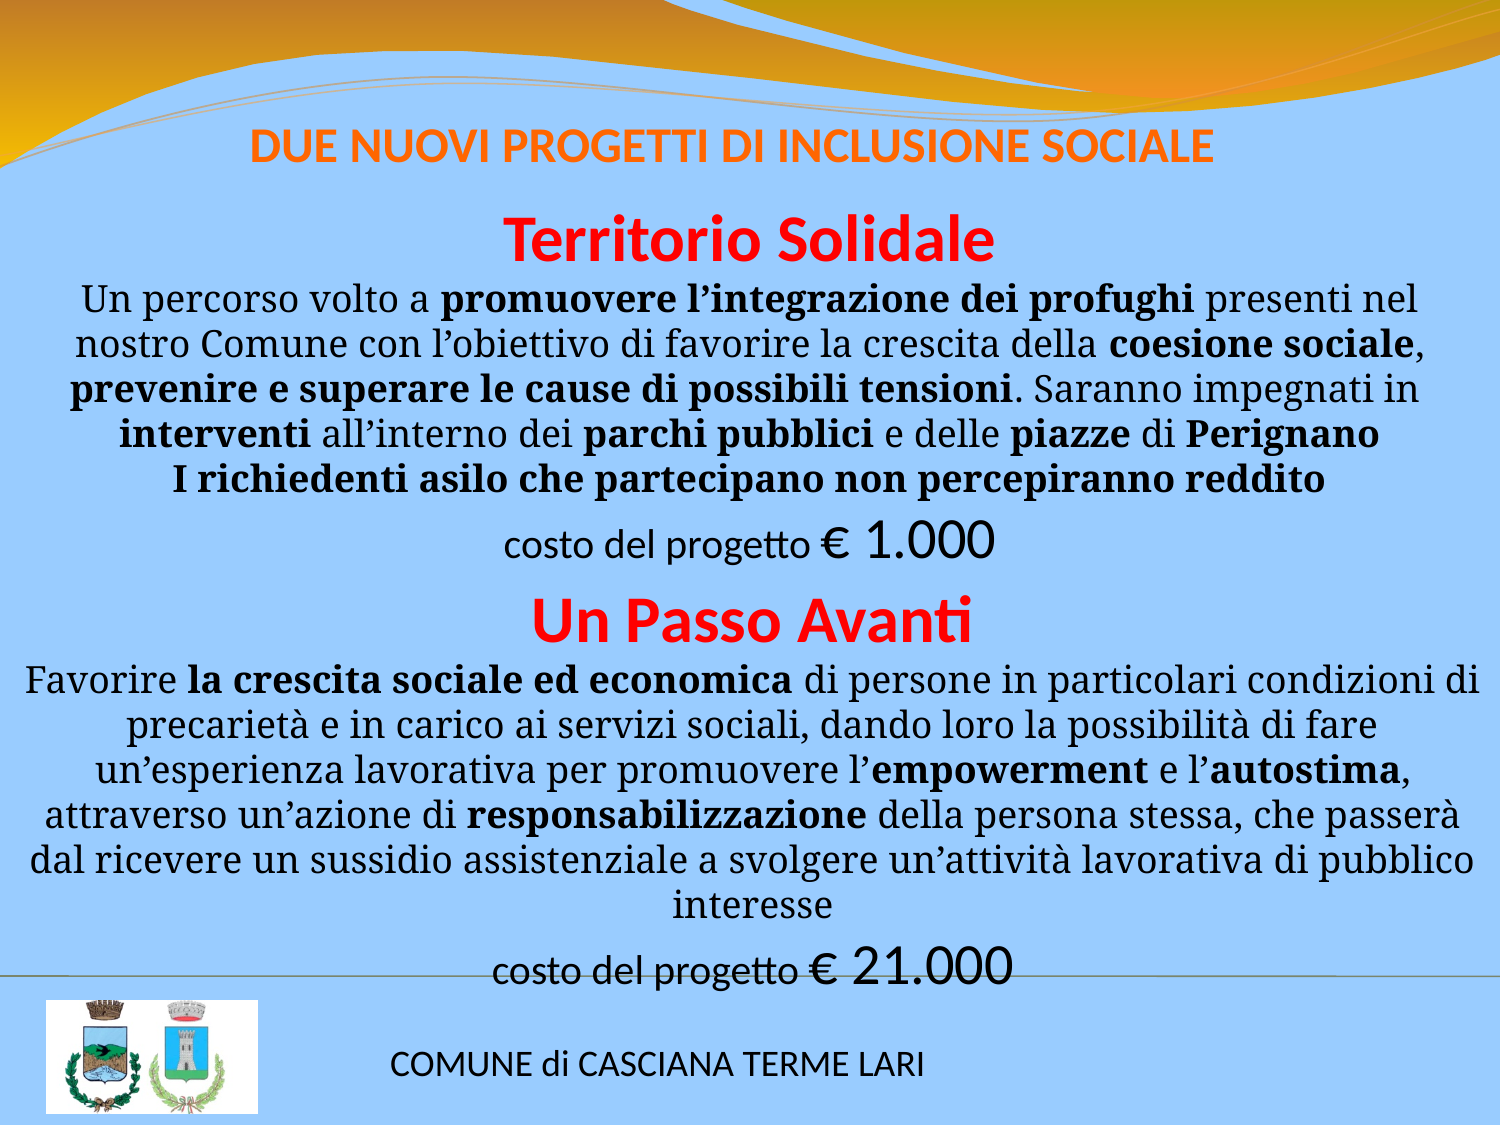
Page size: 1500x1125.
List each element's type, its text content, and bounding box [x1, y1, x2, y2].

text_box DUE NUOVI PROGETTI DI INCLUSIONE SOCIALE [199, 105, 1278, 181]
text_box Territorio Solidale Un percorso volto a promuovere l’integrazione dei profughi presenti nel nostro Comune con l’obiettivo di favorire la crescita della coesione sociale, prevenire e superare le cause di possibili tensioni. Saranno impegnati in interventi all’interno dei parchi pubblici e delle piazze di Perignano I richiedenti asilo che partecipano non percepiranno reddito costo del progetto € 1.000 [23, 187, 1477, 568]
text_box Un Passo Avanti Favorire la crescita sociale ed economica di persone in particolari condizioni di precarietà e in carico ai servizi sociali, dando loro la possibilità di fare un’esperienza lavorativa per promuovere l’empowerment e l’autostima, attraverso un’azione di responsabilizzazione della persona stessa, che passerà dal ricevere un sussidio assistenziale a svolgere un’attività lavorativa di pubblico interesse costo del progetto € 21.000 [5, 568, 1500, 1004]
text_box COMUNE di CASCIANA TERME LARI [374, 1031, 1500, 1092]
picture [46, 1004, 258, 1114]
